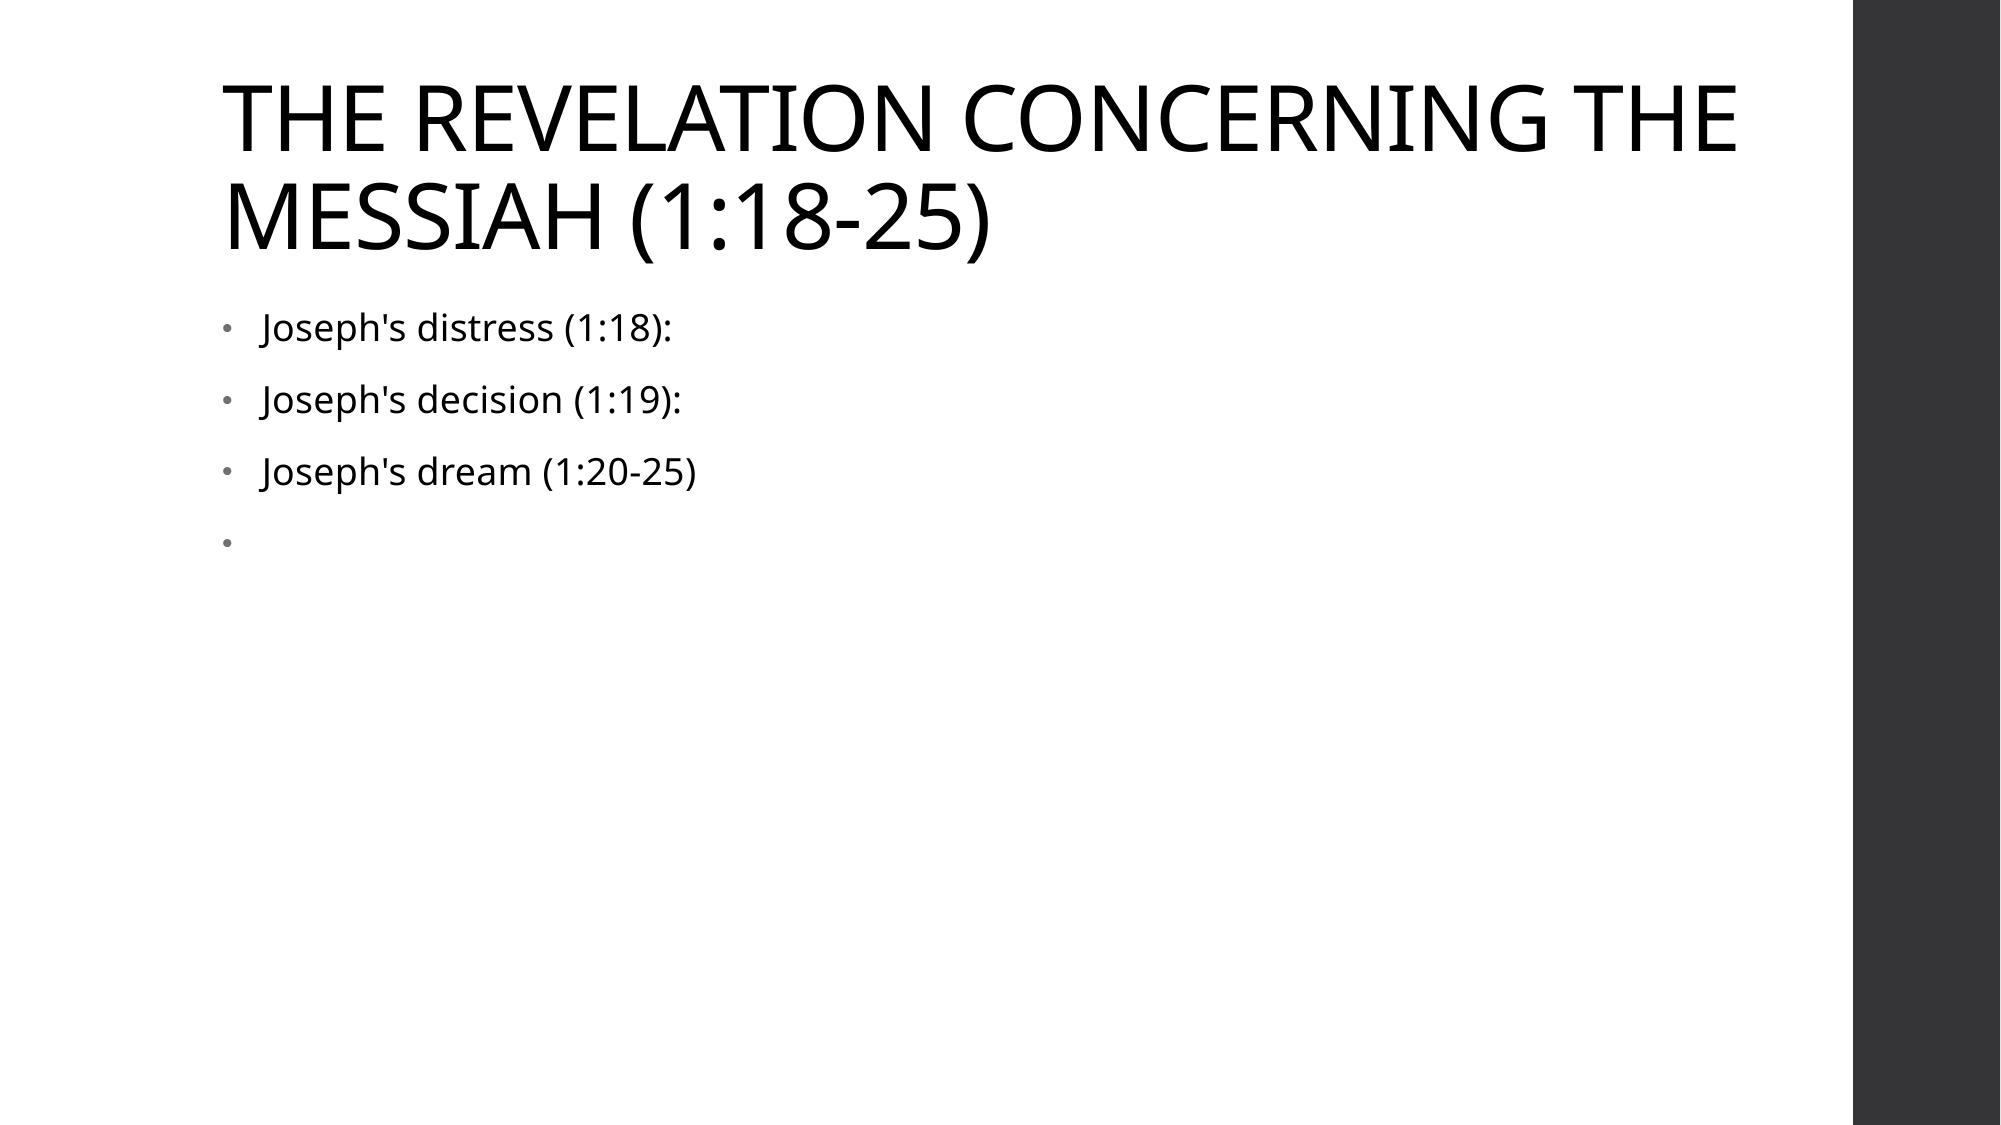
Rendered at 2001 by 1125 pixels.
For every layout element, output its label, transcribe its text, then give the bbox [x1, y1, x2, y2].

list Joseph's distress (1:18): Joseph's decision (1:19): Joseph's dream (1:20-25) [206, 299, 1617, 1014]
title THE REVELATION CONCERNING THE MESSIAH (1:18-25) [206, 60, 1797, 278]
